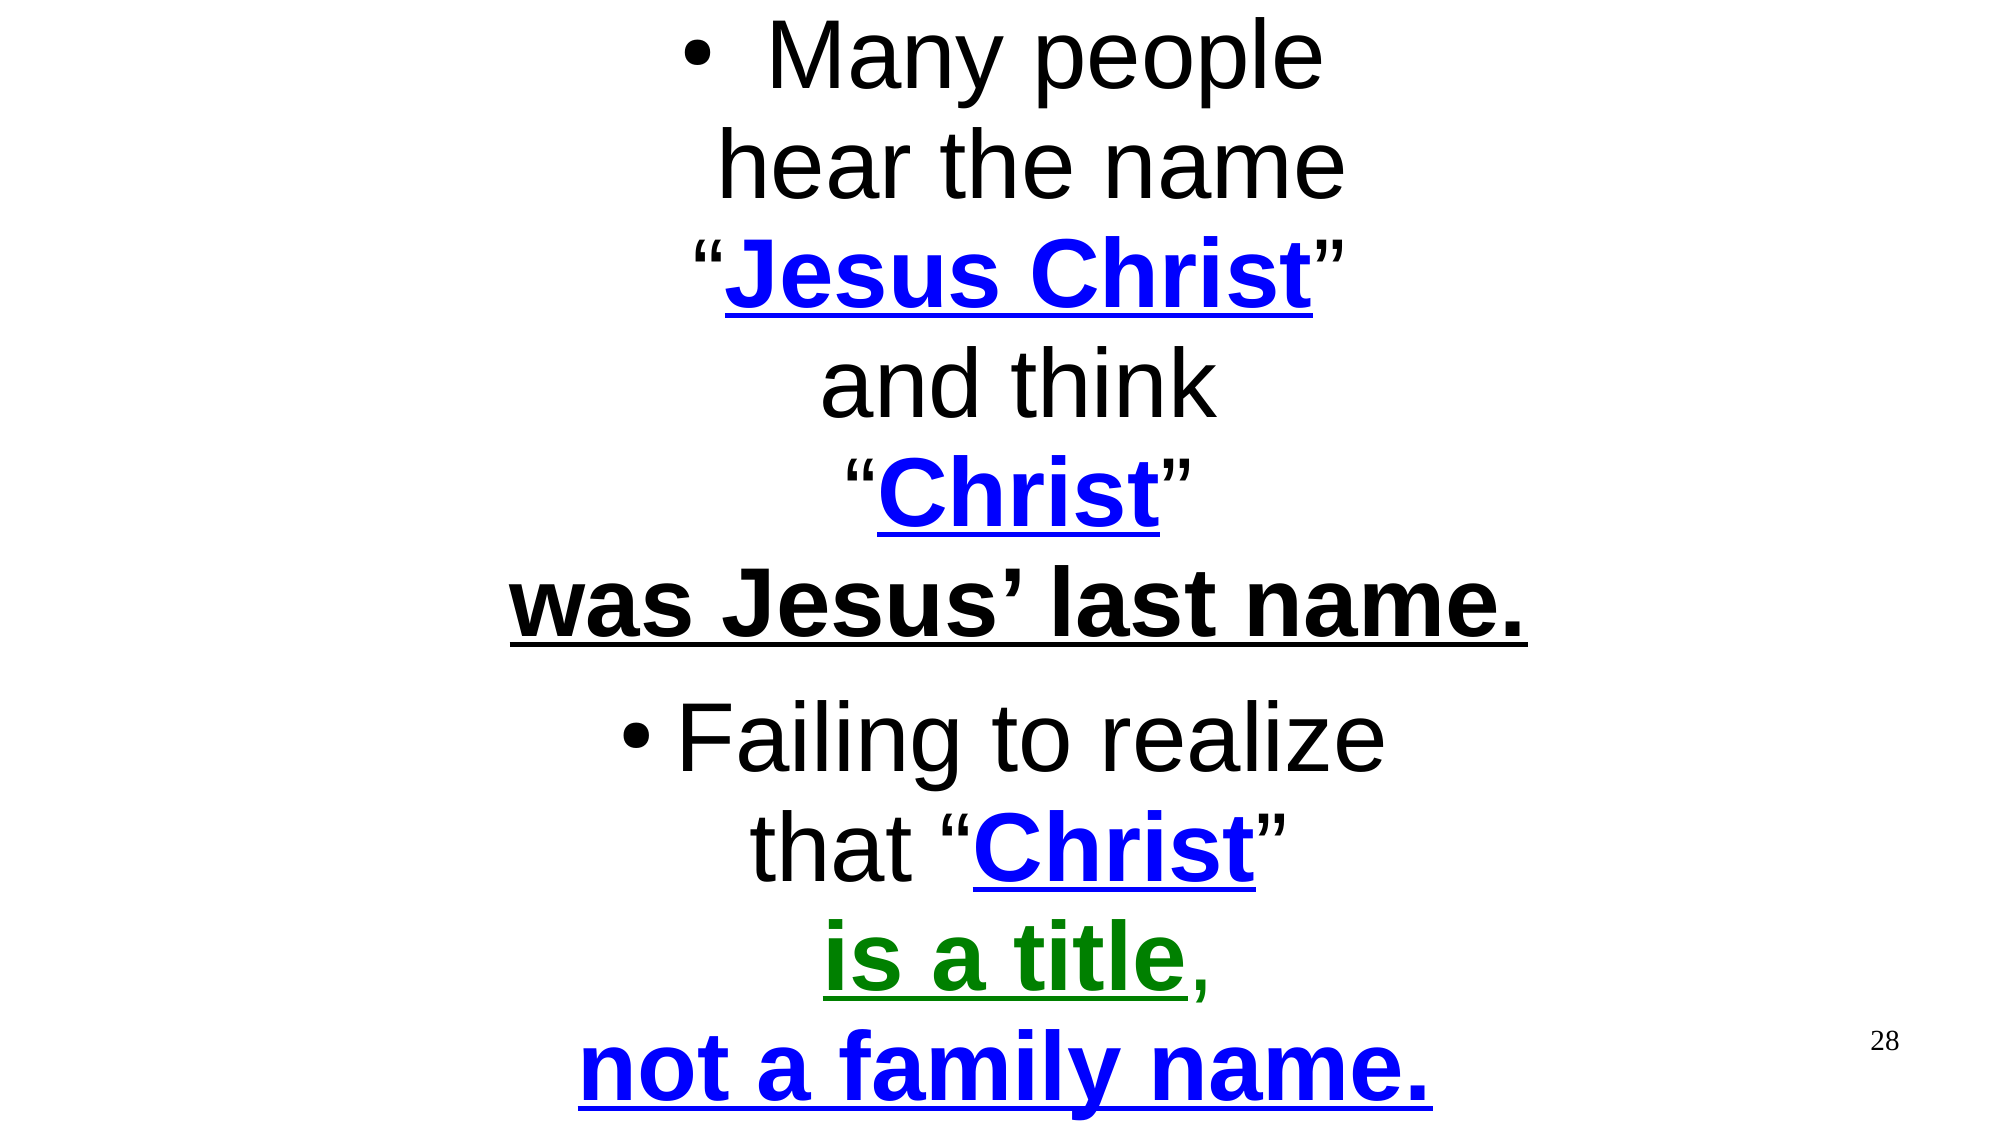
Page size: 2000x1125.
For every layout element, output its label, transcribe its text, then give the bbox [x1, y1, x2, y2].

list Many people hear the name “Jesus Christ” and think “Christ” was Jesus’ last name. Failing to realize that “Christ” is a title, not a family name. [0, 0, 1996, 1123]
